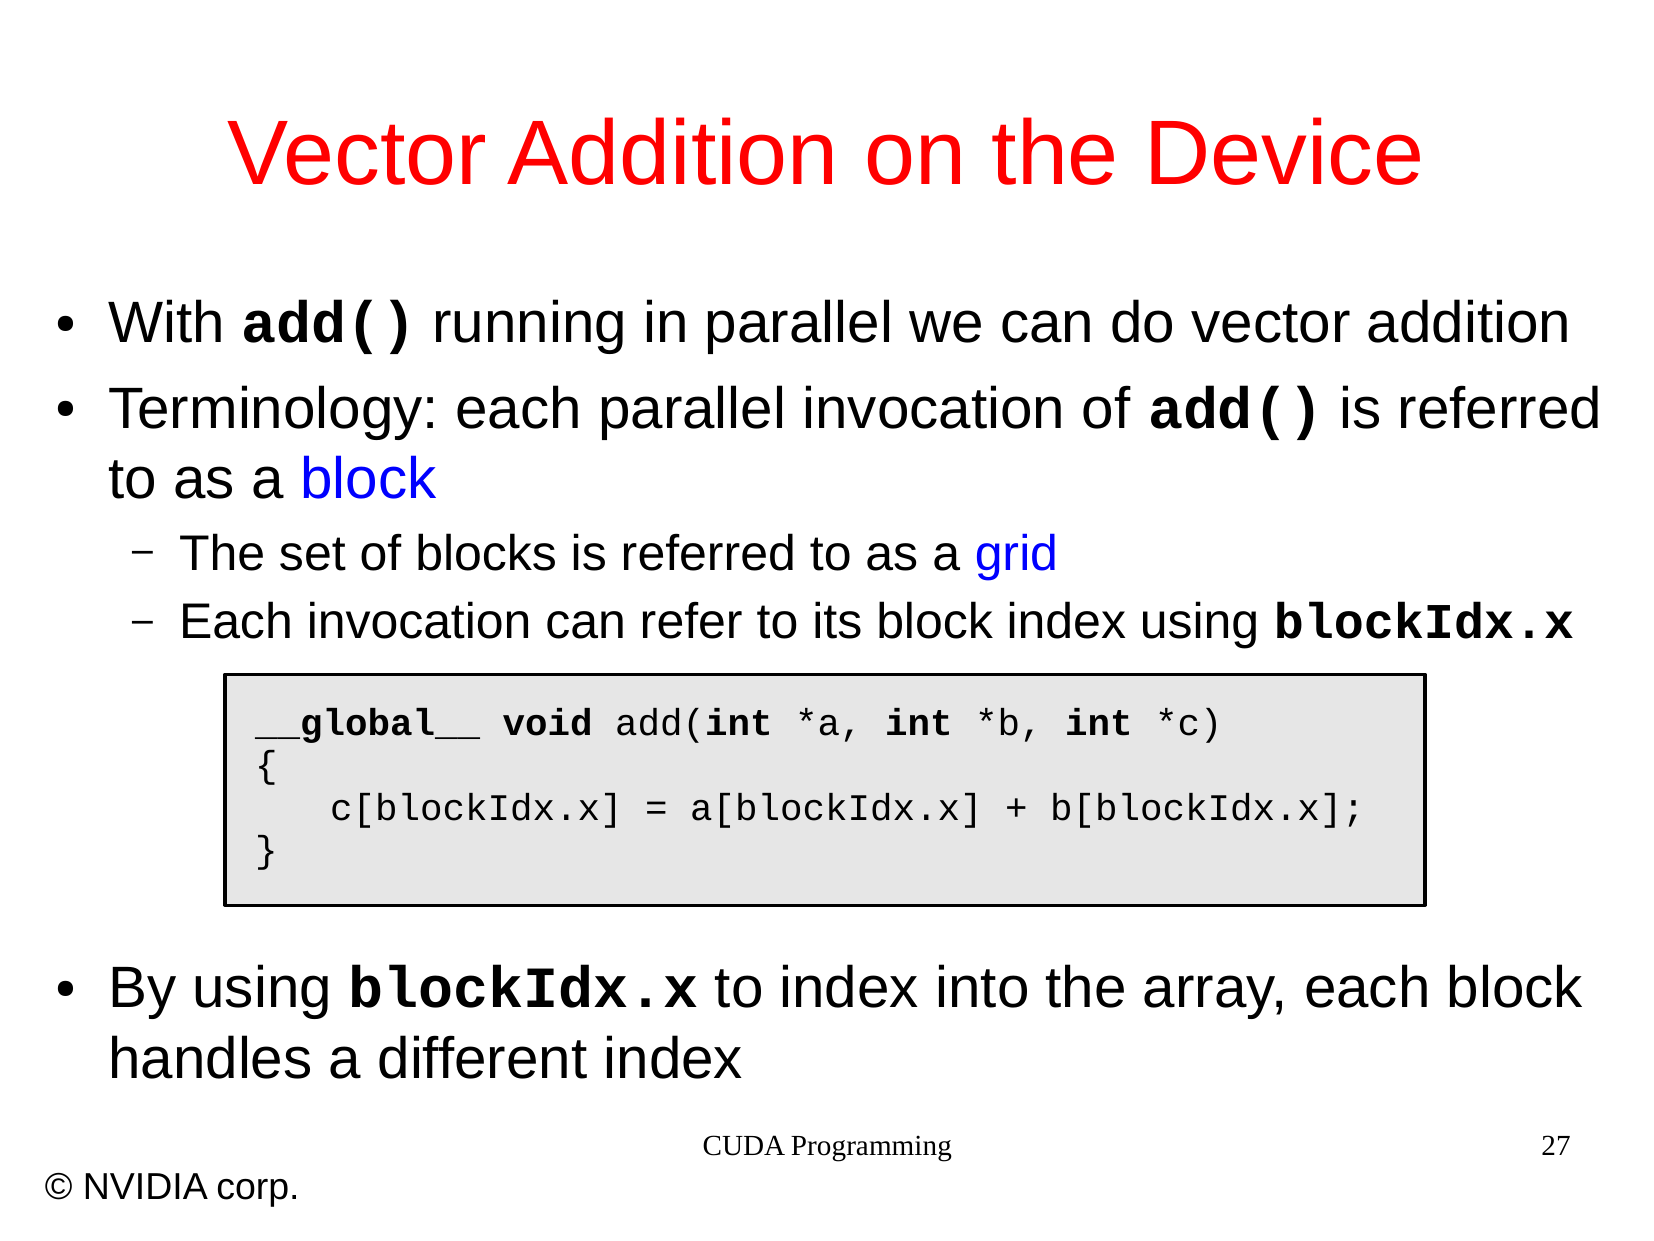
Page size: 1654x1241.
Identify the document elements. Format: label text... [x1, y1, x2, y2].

title Vector Addition on the Device [82, 49, 1571, 257]
text_box © NVIDIA corp. [30, 1158, 331, 1216]
list With add() running in parallel we can do vector addition Terminology: each parallel invocation of add() is referred to as a block The set of blocks is referred to as a grid Each invocation can refer to its block index using blockIdx.x By using blockIdx.x to index into the array, each block handles a different index [37, 290, 1613, 1093]
text_box __global__ void add(int *a, int *b, int *c) { c[blockIdx.x] = a[blockIdx.x] + b[blockIdx.x]; } [225, 674, 1426, 906]
